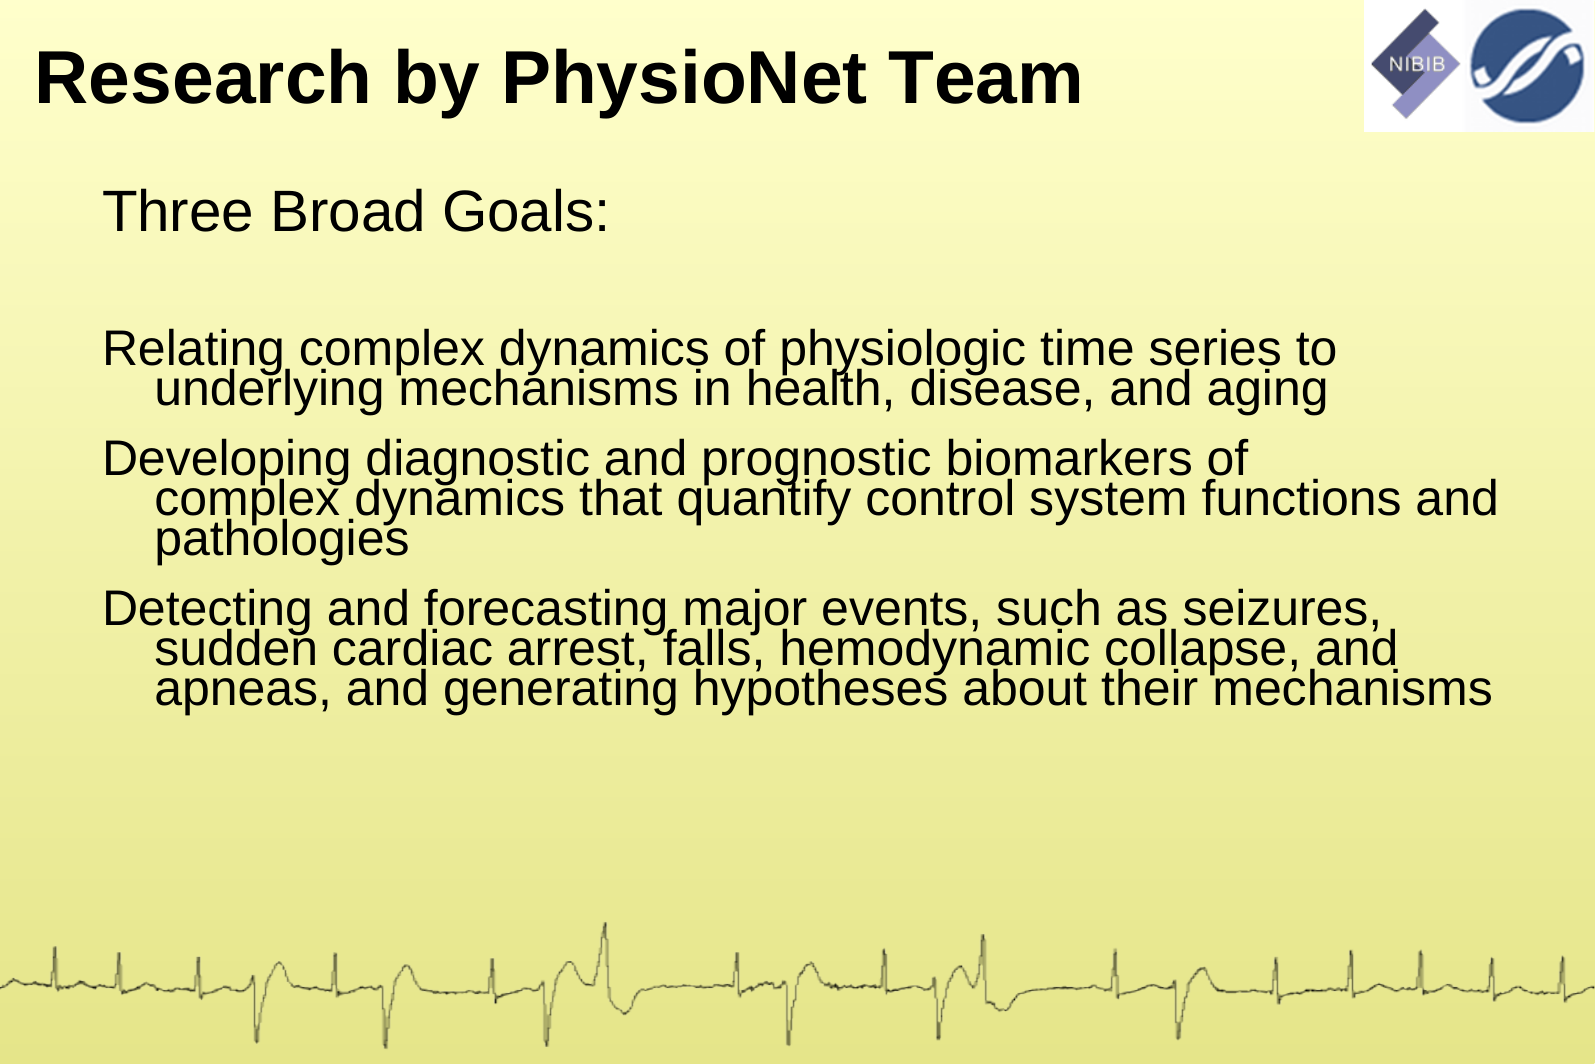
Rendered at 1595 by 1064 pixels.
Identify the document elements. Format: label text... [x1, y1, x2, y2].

picture [1470, 0, 1595, 132]
picture [0, 913, 1595, 1064]
title Research by PhysioNet Team [34, 0, 1470, 172]
list Three Broad Goals: Relating complex dynamics of physiologic time series to underlying mechanisms in health, disease, and aging Developing diagnostic and prognostic biomarkers of complex dynamics that quantify control system functions and pathologies Detecting and forecasting major events, such as seizures, sudden cardiac arrest, falls, hemodynamic collapse, and apneas, and generating hypotheses about their mechanisms [84, 194, 1520, 896]
